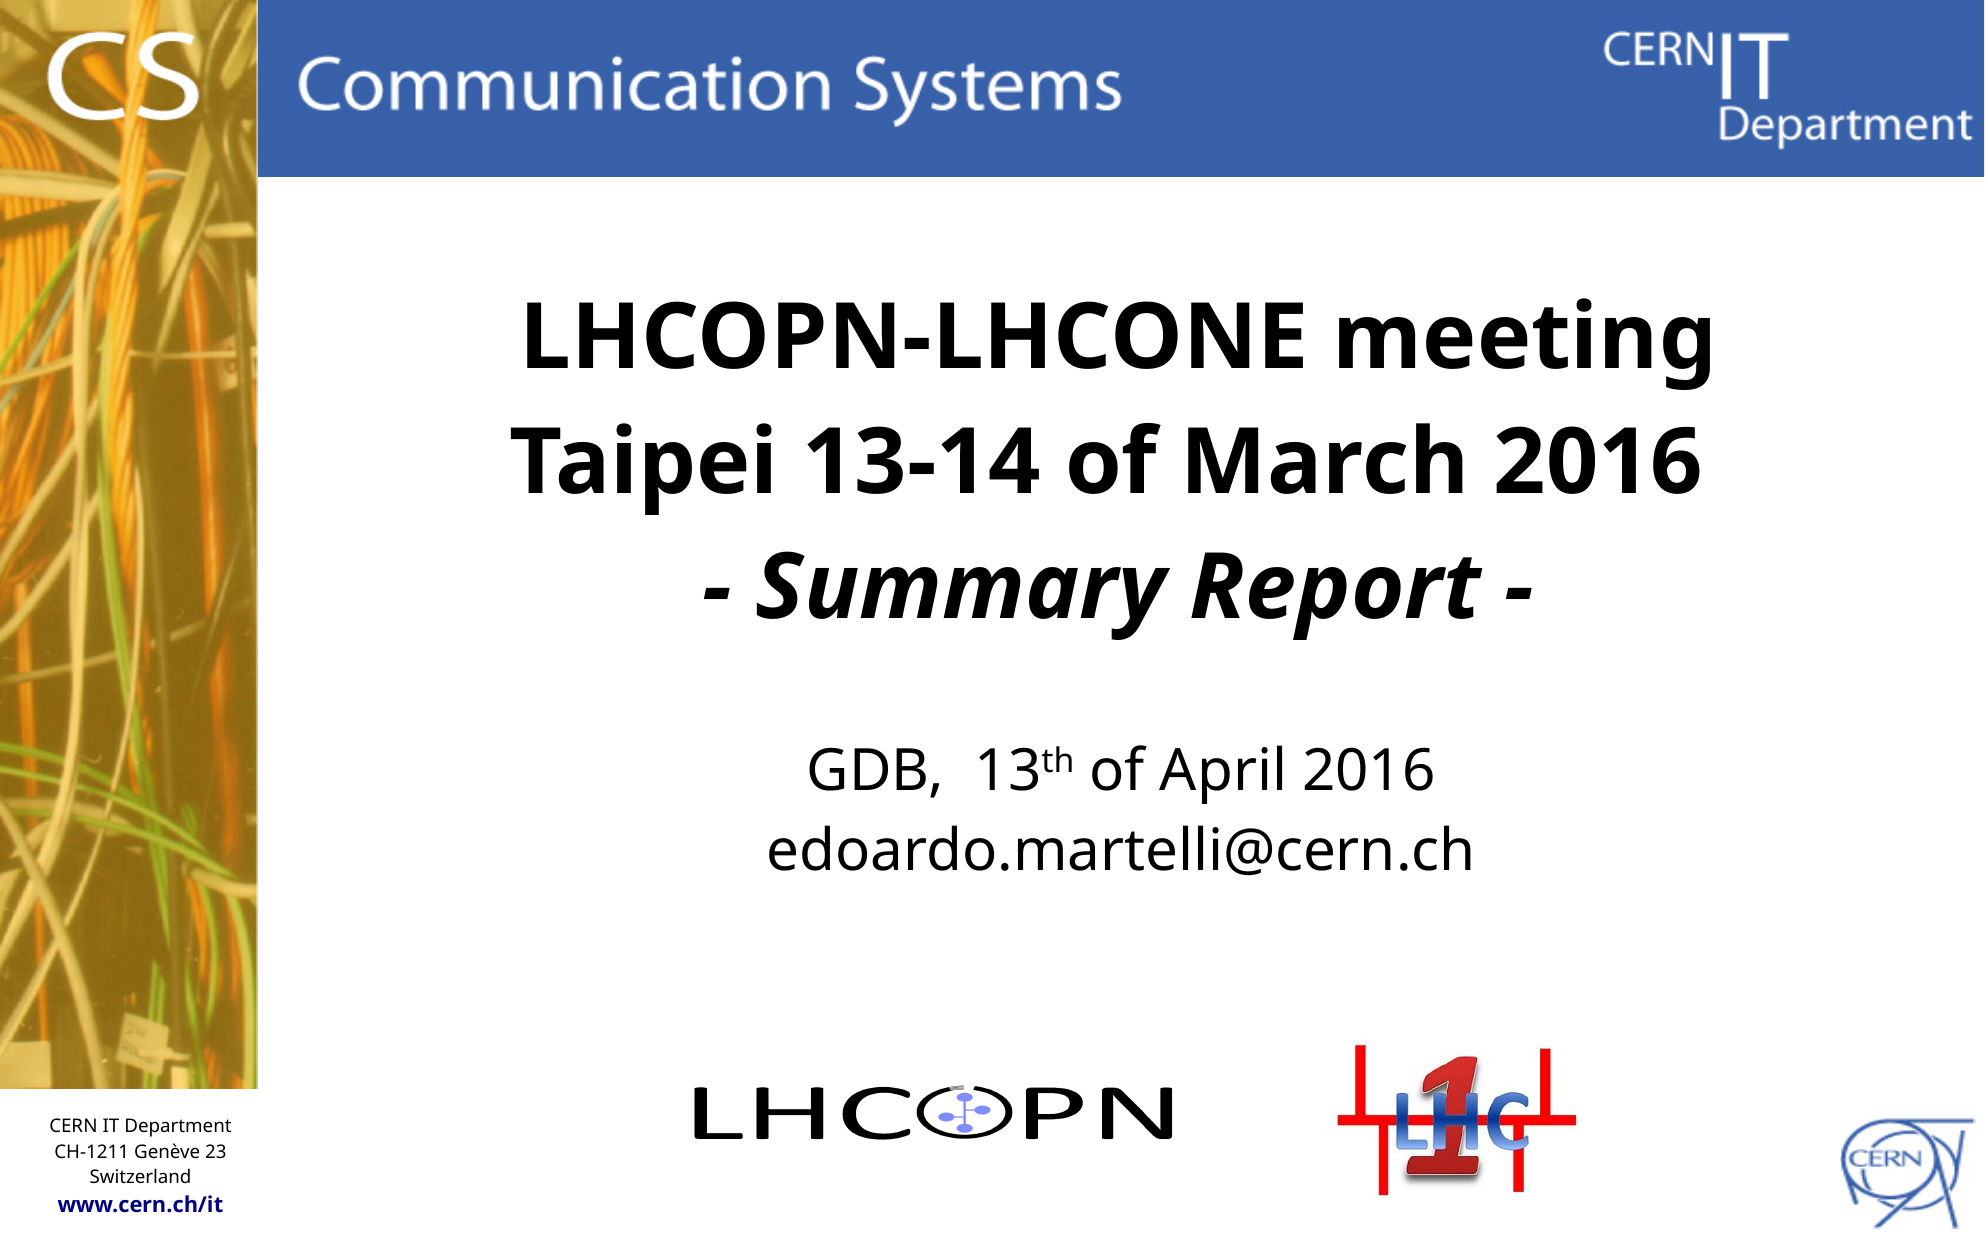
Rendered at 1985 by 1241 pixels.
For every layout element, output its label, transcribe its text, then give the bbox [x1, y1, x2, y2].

text_box GDB, 13th of April 2016 edoardo.martelli@cern.ch [390, 641, 1852, 974]
title LHCOPN-LHCONE meeting Taipei 13-14 of March 2016 - Summary Report - [369, 291, 1869, 625]
picture [1840, 1117, 1976, 1230]
picture [1323, 1032, 1586, 1209]
picture [689, 1082, 1182, 1143]
picture [0, 0, 1985, 1089]
text_box CERN IT Department CH-1211 Genève 23 Switzerland www.cern.ch/it [0, 1104, 281, 1227]
